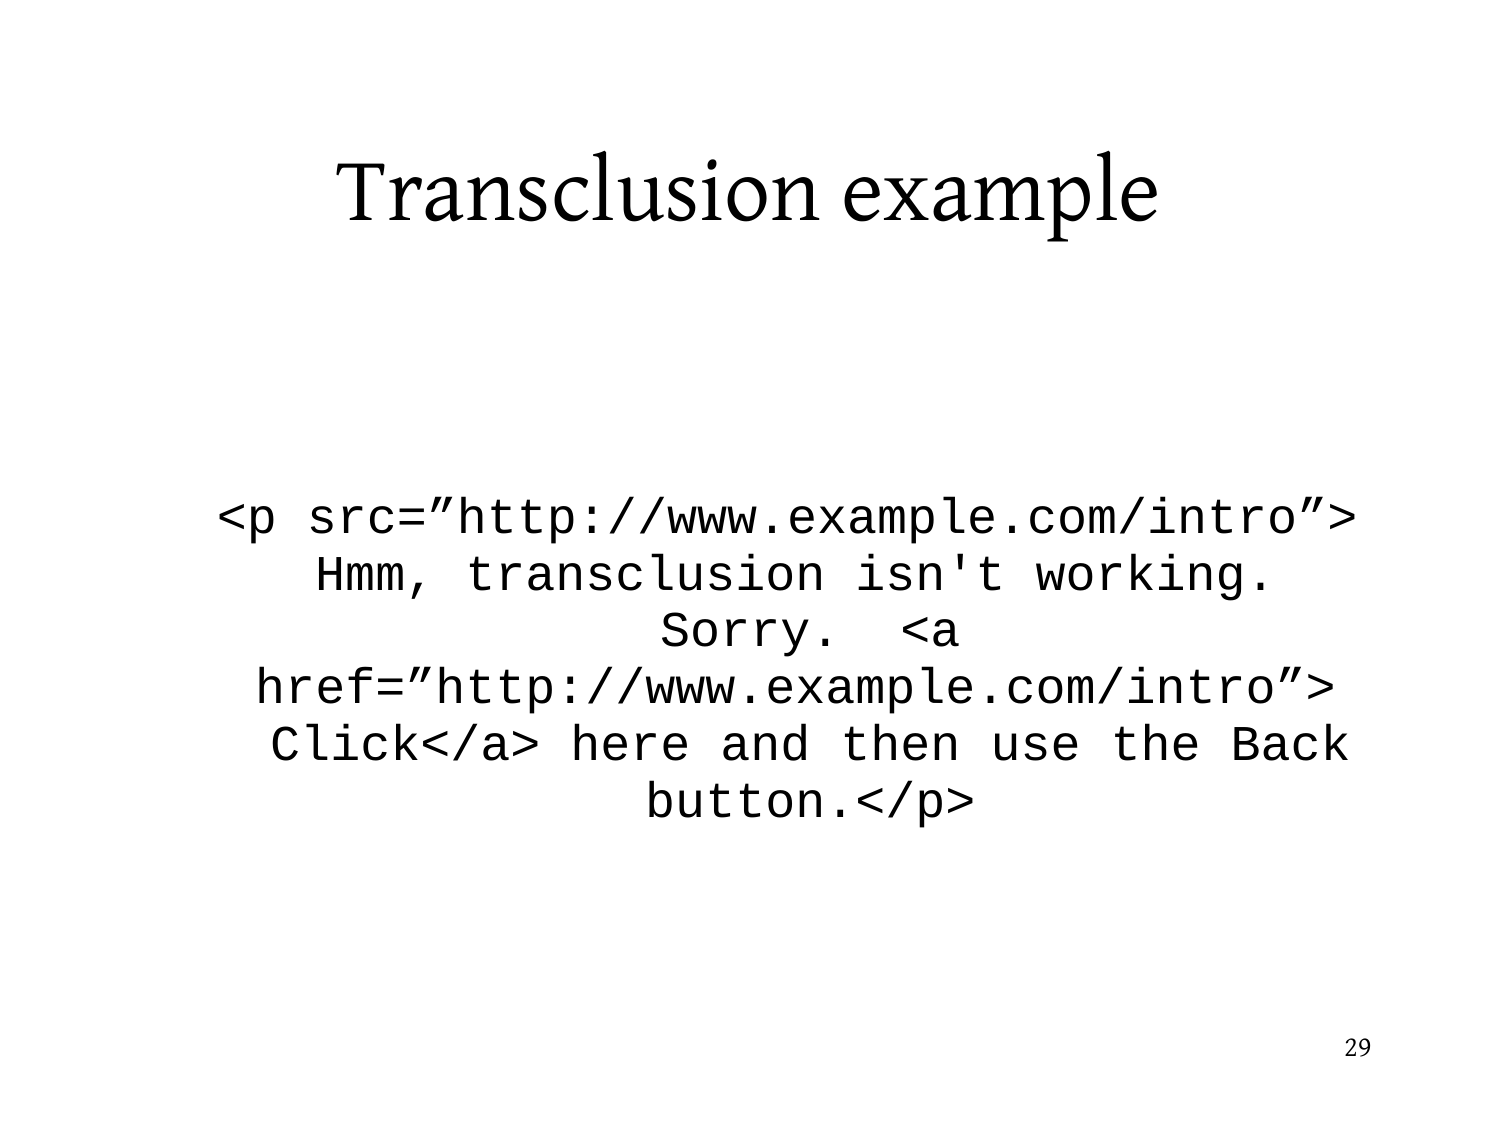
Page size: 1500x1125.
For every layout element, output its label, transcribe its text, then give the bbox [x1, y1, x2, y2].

subtitle <p src=”http://www.example.com/intro”> Hmm, transclusion isn't working. Sorry. <a href=”http://www.example.com/intro”> Click</a> here and then use the Back button.</p> [112, 324, 1387, 999]
title Transclusion example [112, 63, 1387, 324]
